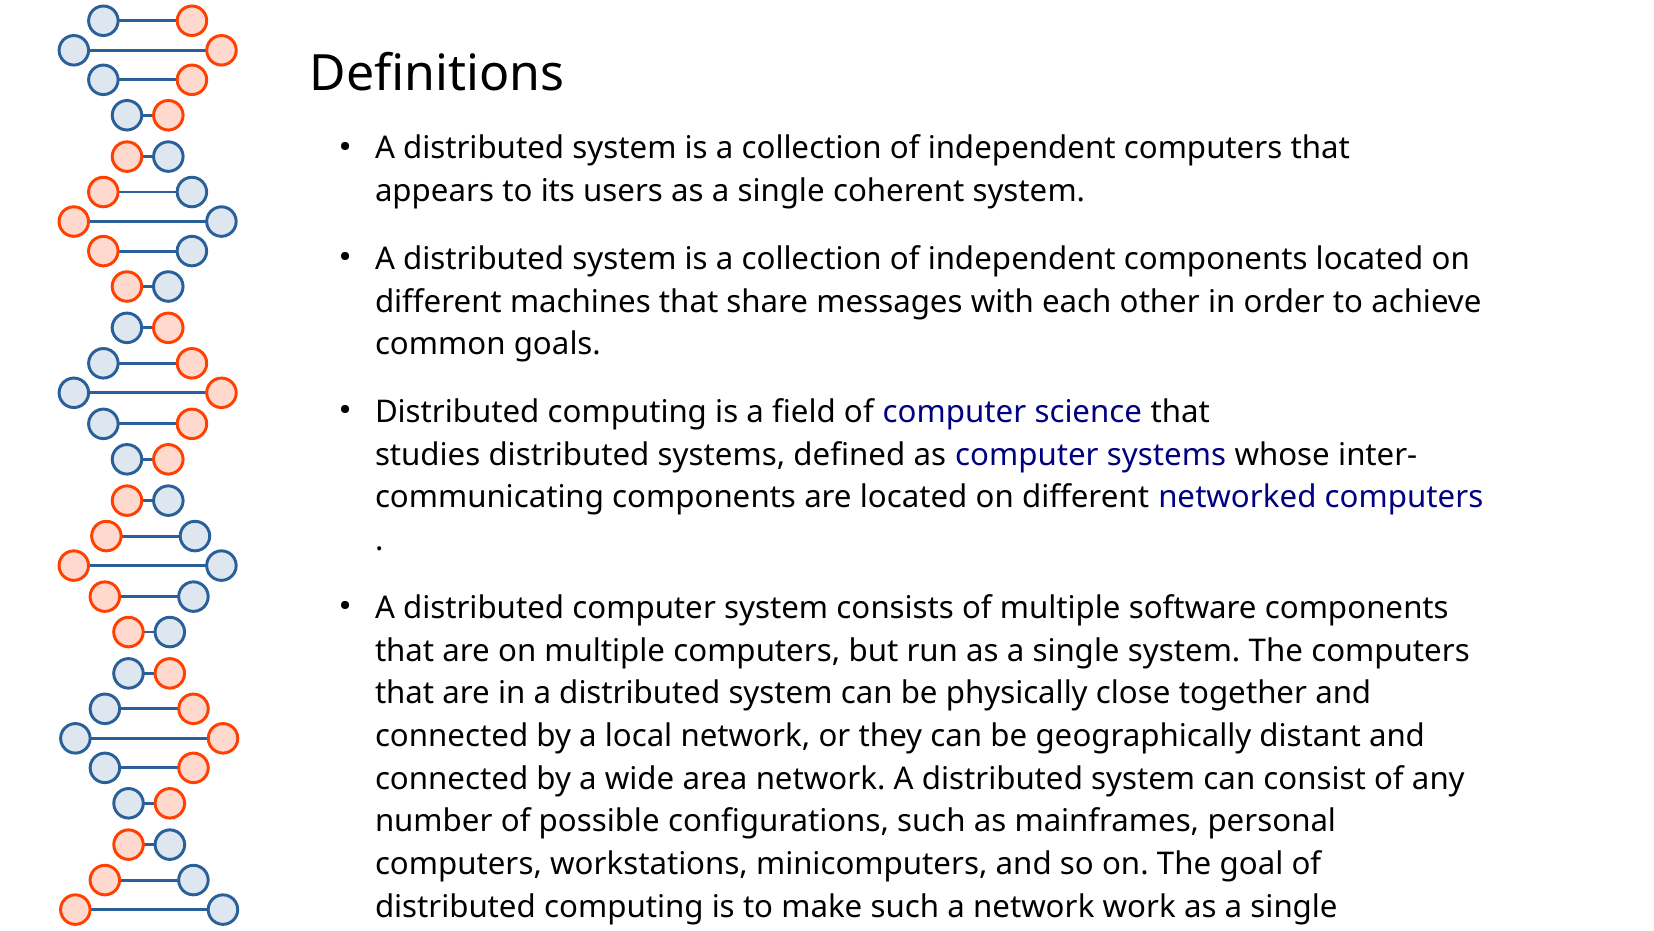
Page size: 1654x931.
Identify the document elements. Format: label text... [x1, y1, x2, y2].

text_box A distributed system is a collection of independent computers that appears to its users as a single coherent system. A distributed system is a collection of independent components located on different machines that share messages with each other in order to achieve common goals. Distributed computing is a field of computer science that studies distributed systems, defined as computer systems whose inter-communicating components are located on different networked computers. A distributed computer system consists of multiple software components that are on multiple computers, but run as a single system. The computers that are in a distributed system can be physically close together and connected by a local network, or they can be geographically distant and connected by a wide area network. A distributed system can consist of any number of possible configurations, such as mainframes, personal computers, workstations, minicomputers, and so on. The goal of distributed computing is to make such a network work as a single computer. [324, 118, 1506, 931]
text_box Definitions [295, 29, 1506, 119]
